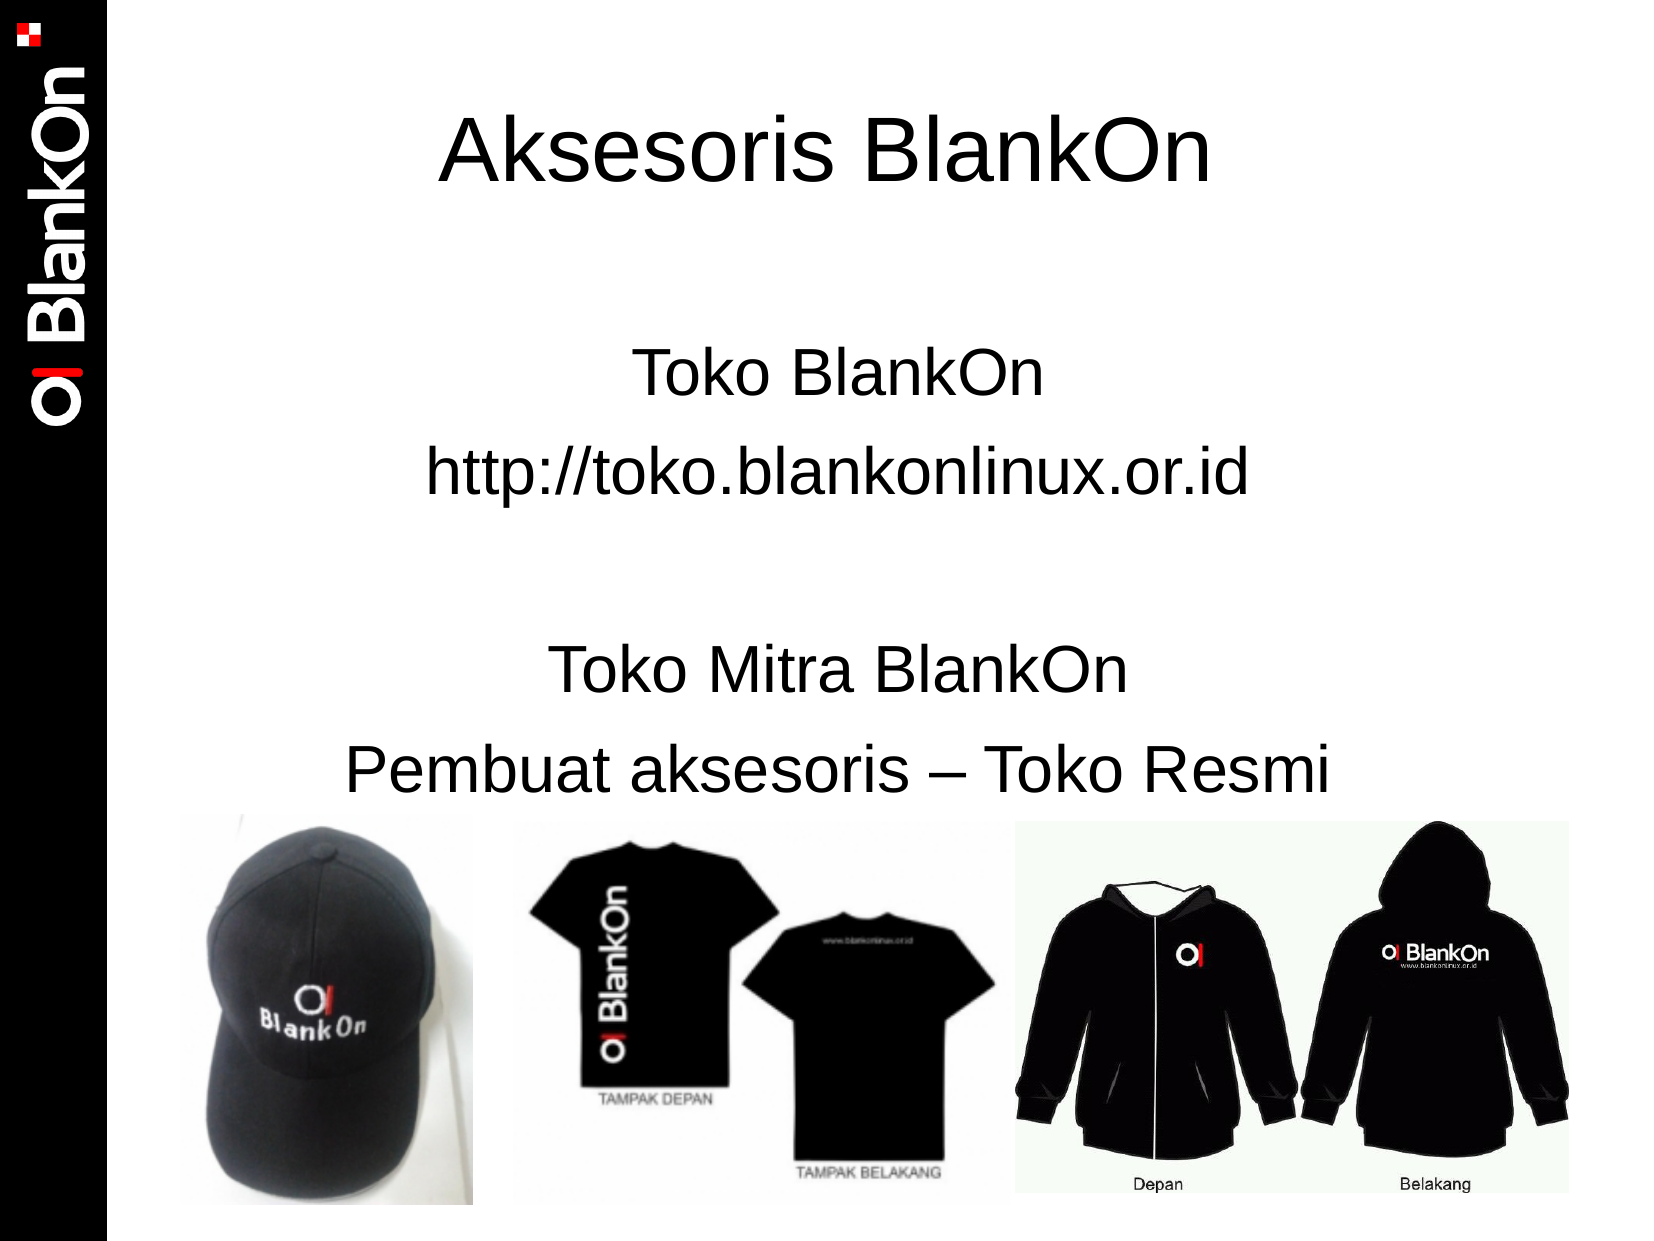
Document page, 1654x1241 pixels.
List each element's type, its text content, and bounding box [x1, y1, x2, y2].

picture [17, 23, 89, 426]
picture [513, 821, 1011, 1205]
title Aksesoris BlankOn [82, 49, 1571, 257]
picture [180, 814, 473, 1205]
picture [1015, 821, 1569, 1193]
text_box [0, 0, 107, 1241]
subtitle Toko BlankOn http://toko.blankonlinux.or.id Toko Mitra BlankOn Pembuat aksesoris – Toko Resmi [141, 337, 1536, 809]
